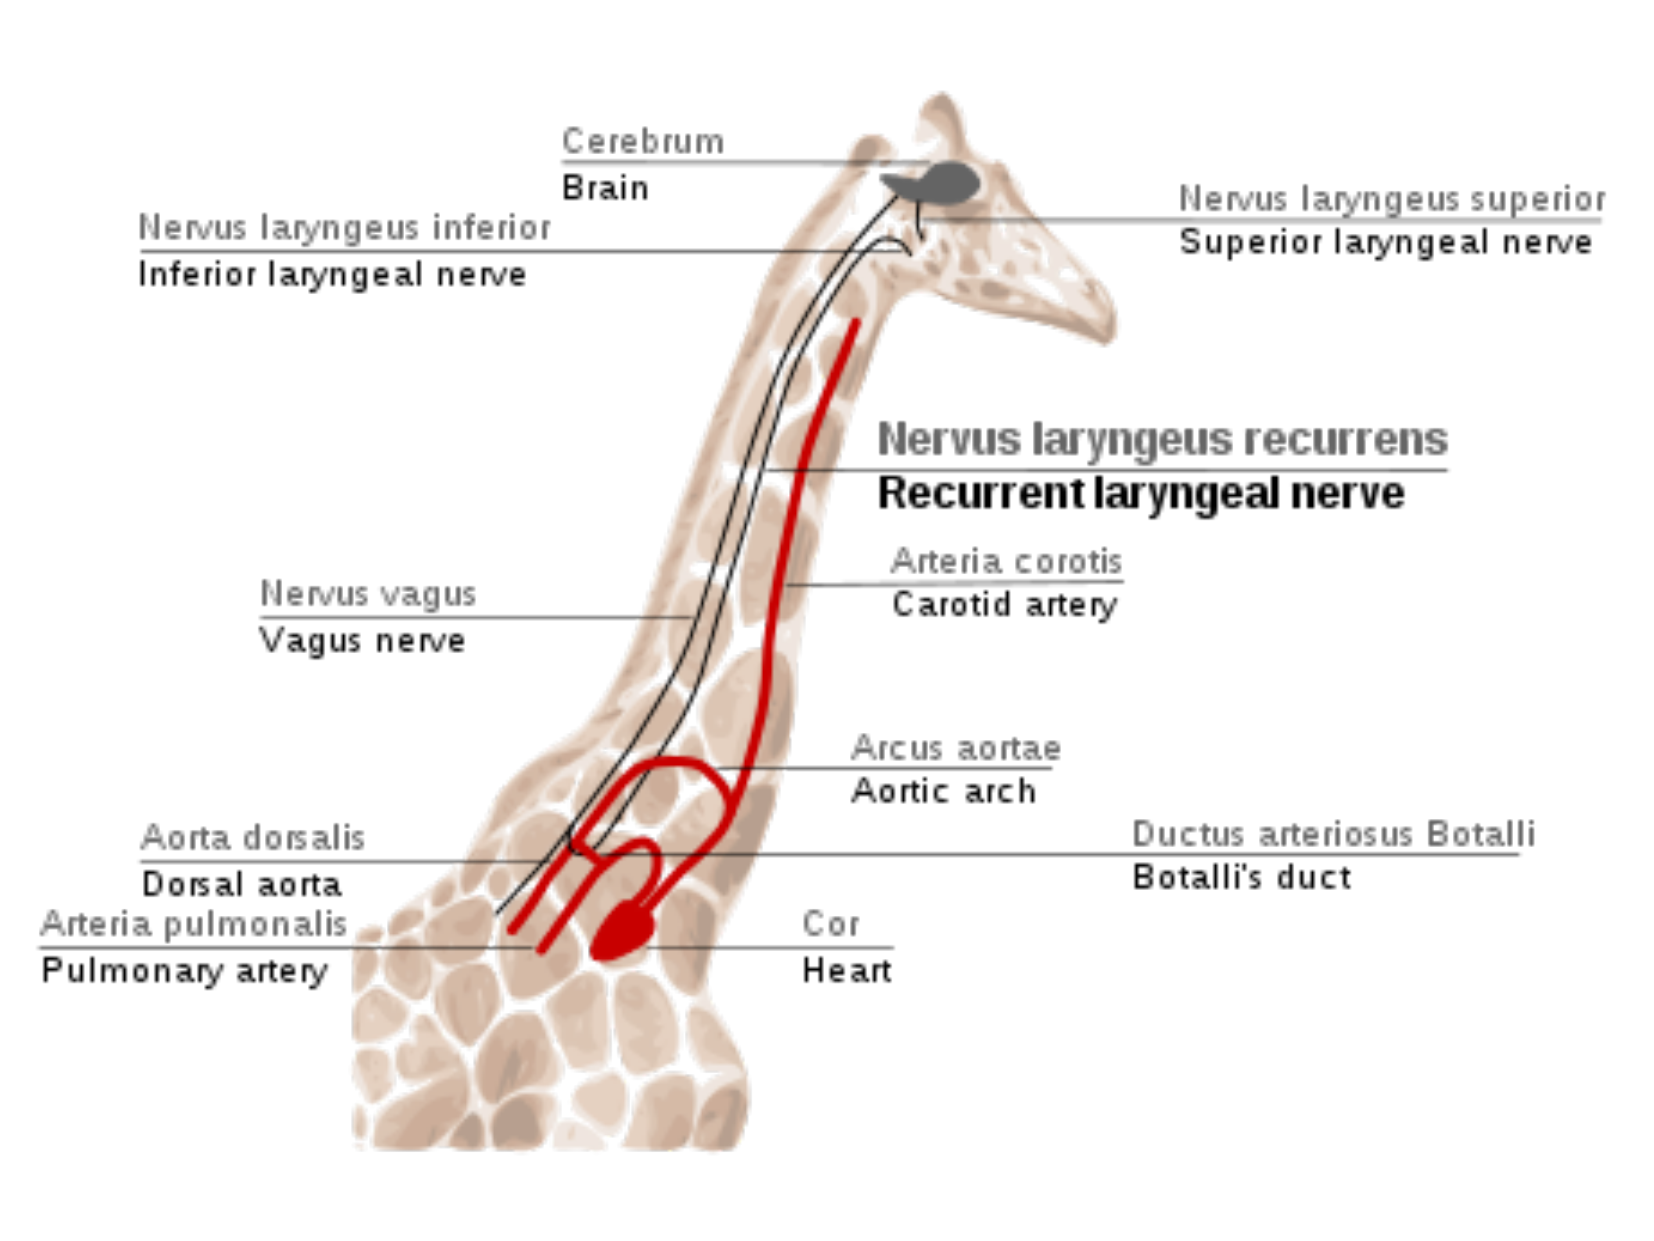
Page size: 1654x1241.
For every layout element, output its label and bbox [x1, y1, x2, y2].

picture [20, 75, 1635, 1170]
